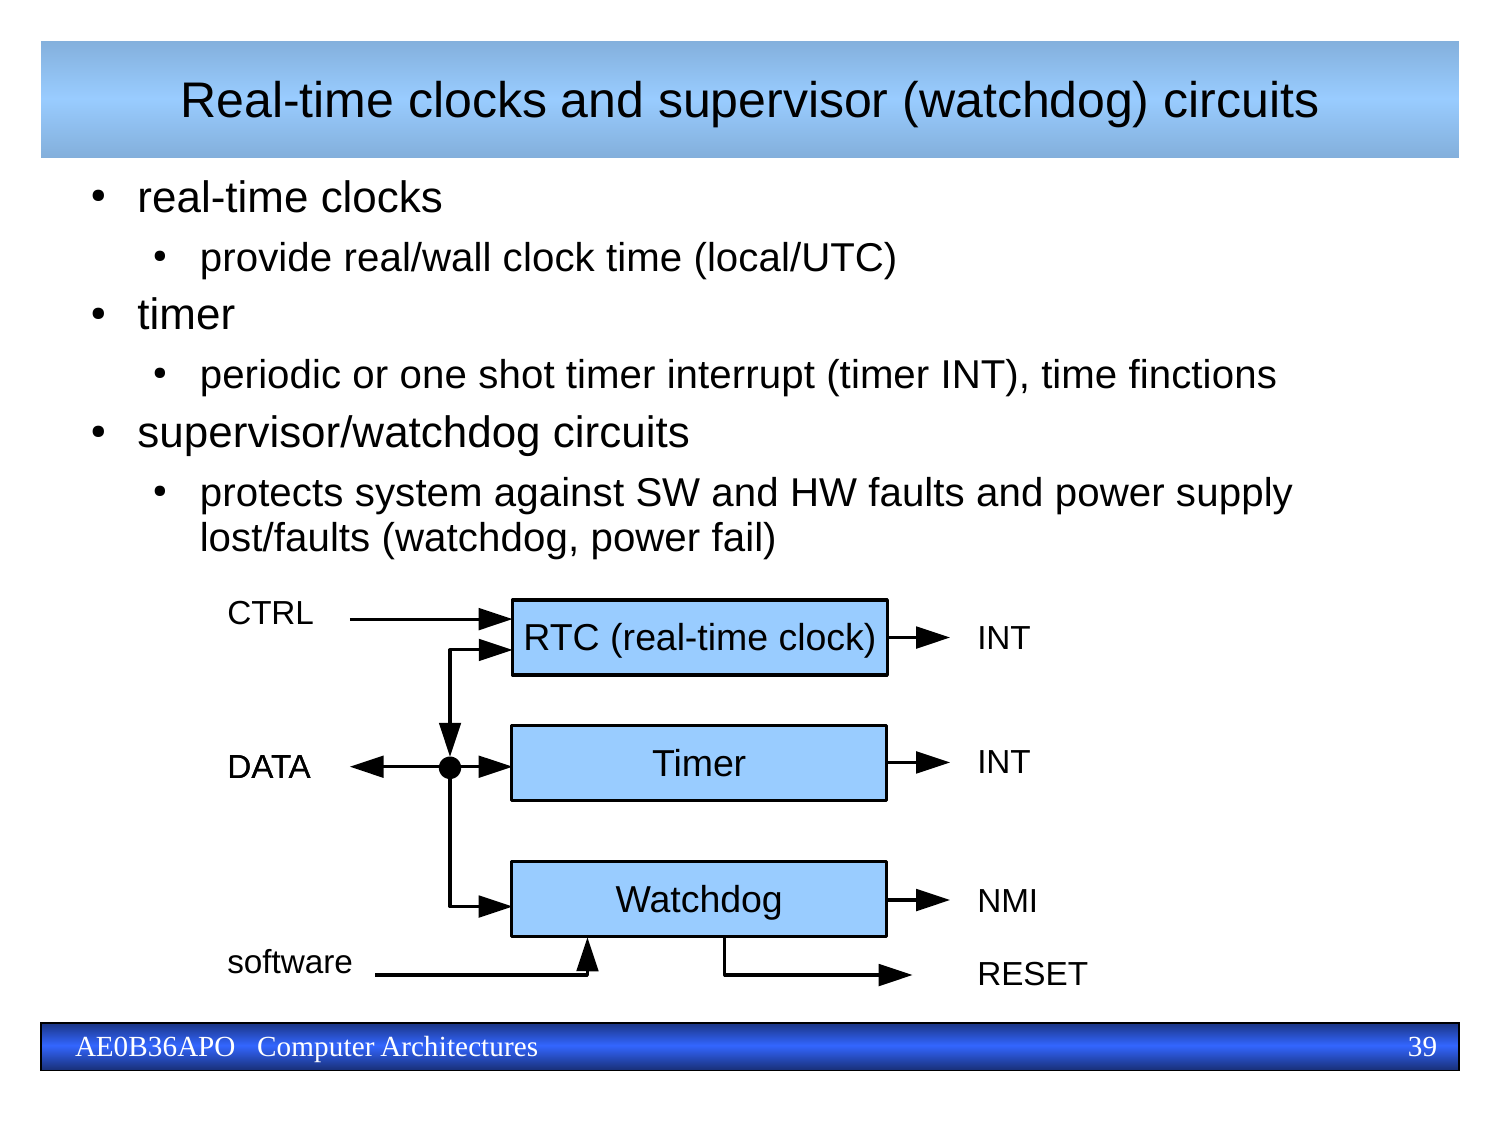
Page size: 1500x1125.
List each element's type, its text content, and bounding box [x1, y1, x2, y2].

text_box INT [962, 736, 1100, 789]
text_box INT [962, 612, 1100, 665]
text_box RESET [962, 948, 1125, 1000]
text_box RTC (real-time clock) [512, 600, 888, 676]
text_box Timer [511, 725, 887, 801]
text_box DATA [212, 741, 350, 793]
text_box software [212, 936, 388, 988]
title Real-time clocks and supervisor (watchdog) circuits [41, 41, 1459, 158]
text_box NMI [962, 874, 1100, 927]
text_box Watchdog [511, 861, 887, 937]
text_box CTRL [212, 587, 350, 640]
list real-time clocks provide real/wall clock time (local/UTC) timer periodic or one shot timer interrupt (timer INT), time finctions supervisor/watchdog circuits protects system against SW and HW faults and power supply lost/faults (watchdog, power fail) [75, 172, 1426, 563]
